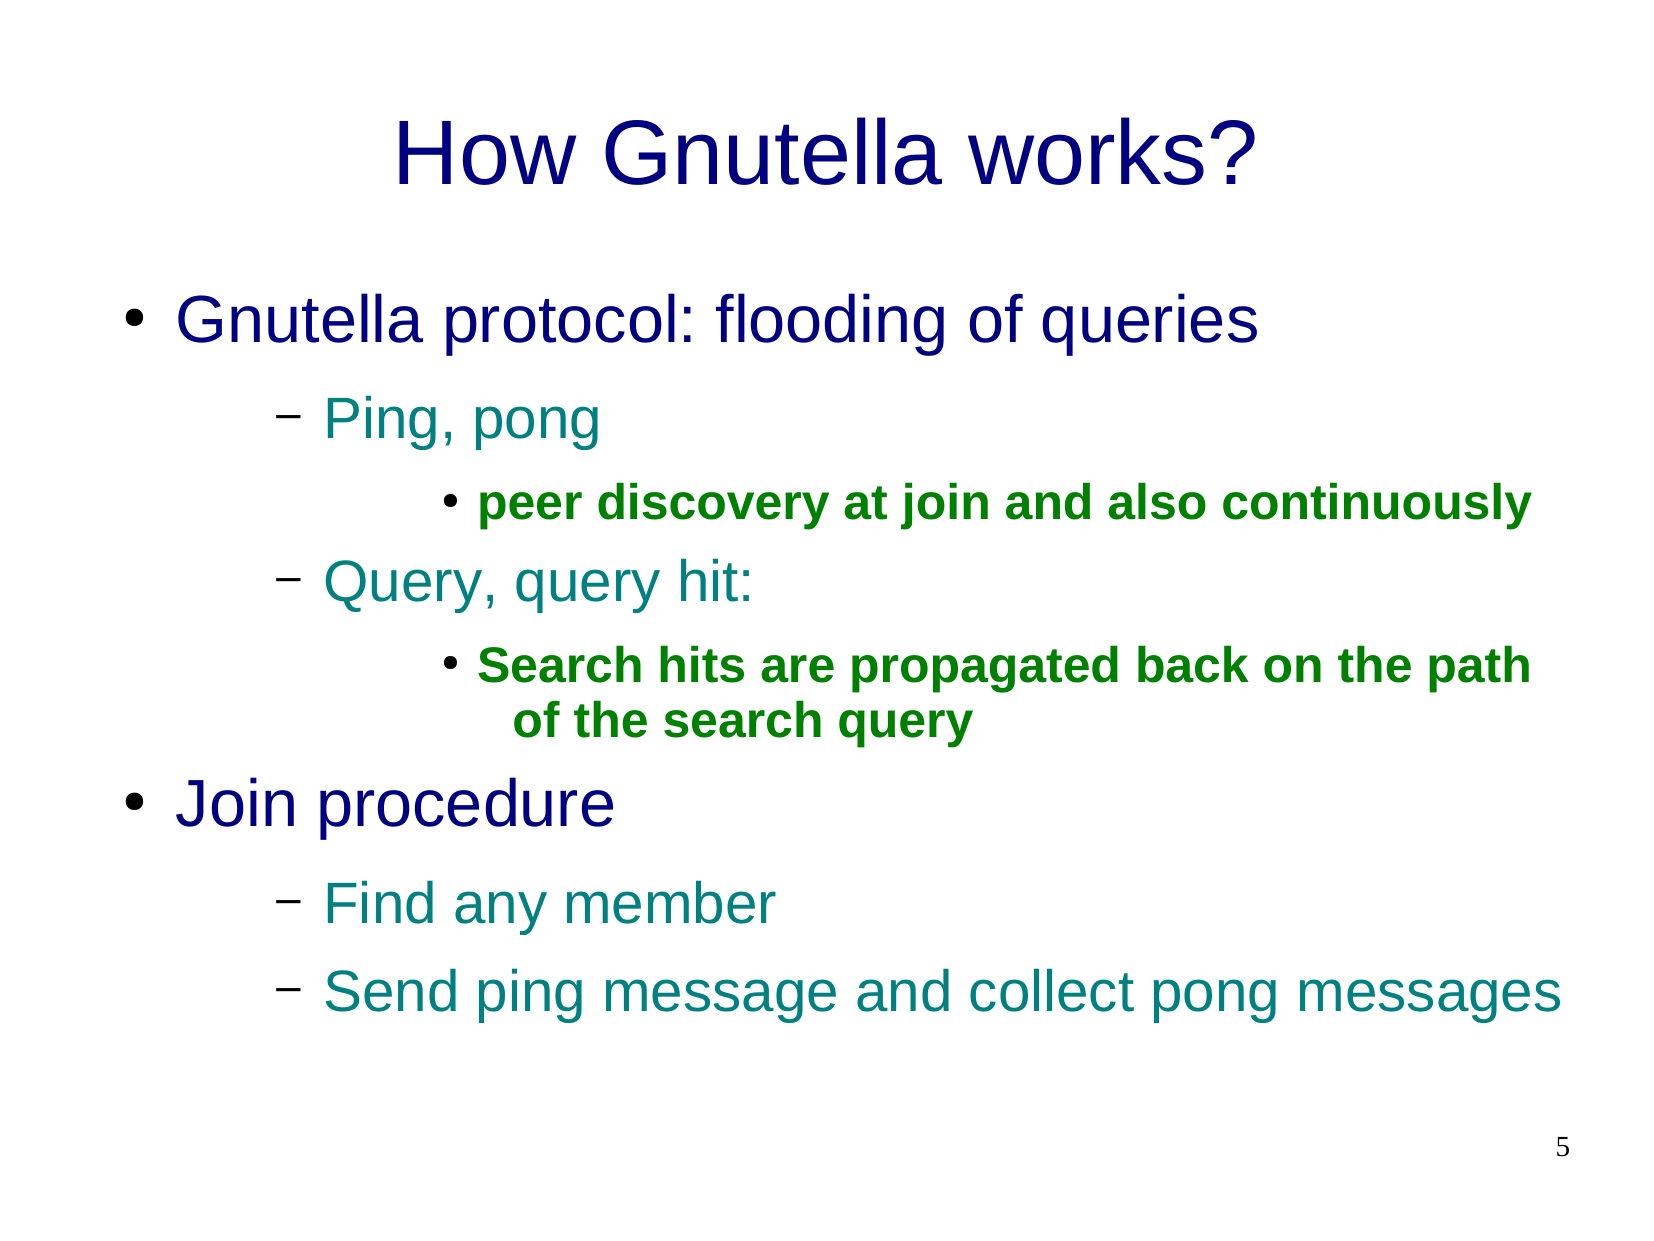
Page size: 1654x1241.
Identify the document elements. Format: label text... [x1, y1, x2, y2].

list Gnutella protocol: flooding of queries Ping, pong peer discovery at join and also continuously Query, query hit: Search hits are propagated back on the path of the search query Join procedure Find any member Send ping message and collect pong messages [87, 281, 1576, 1101]
title How Gnutella works? [82, 49, 1571, 257]
